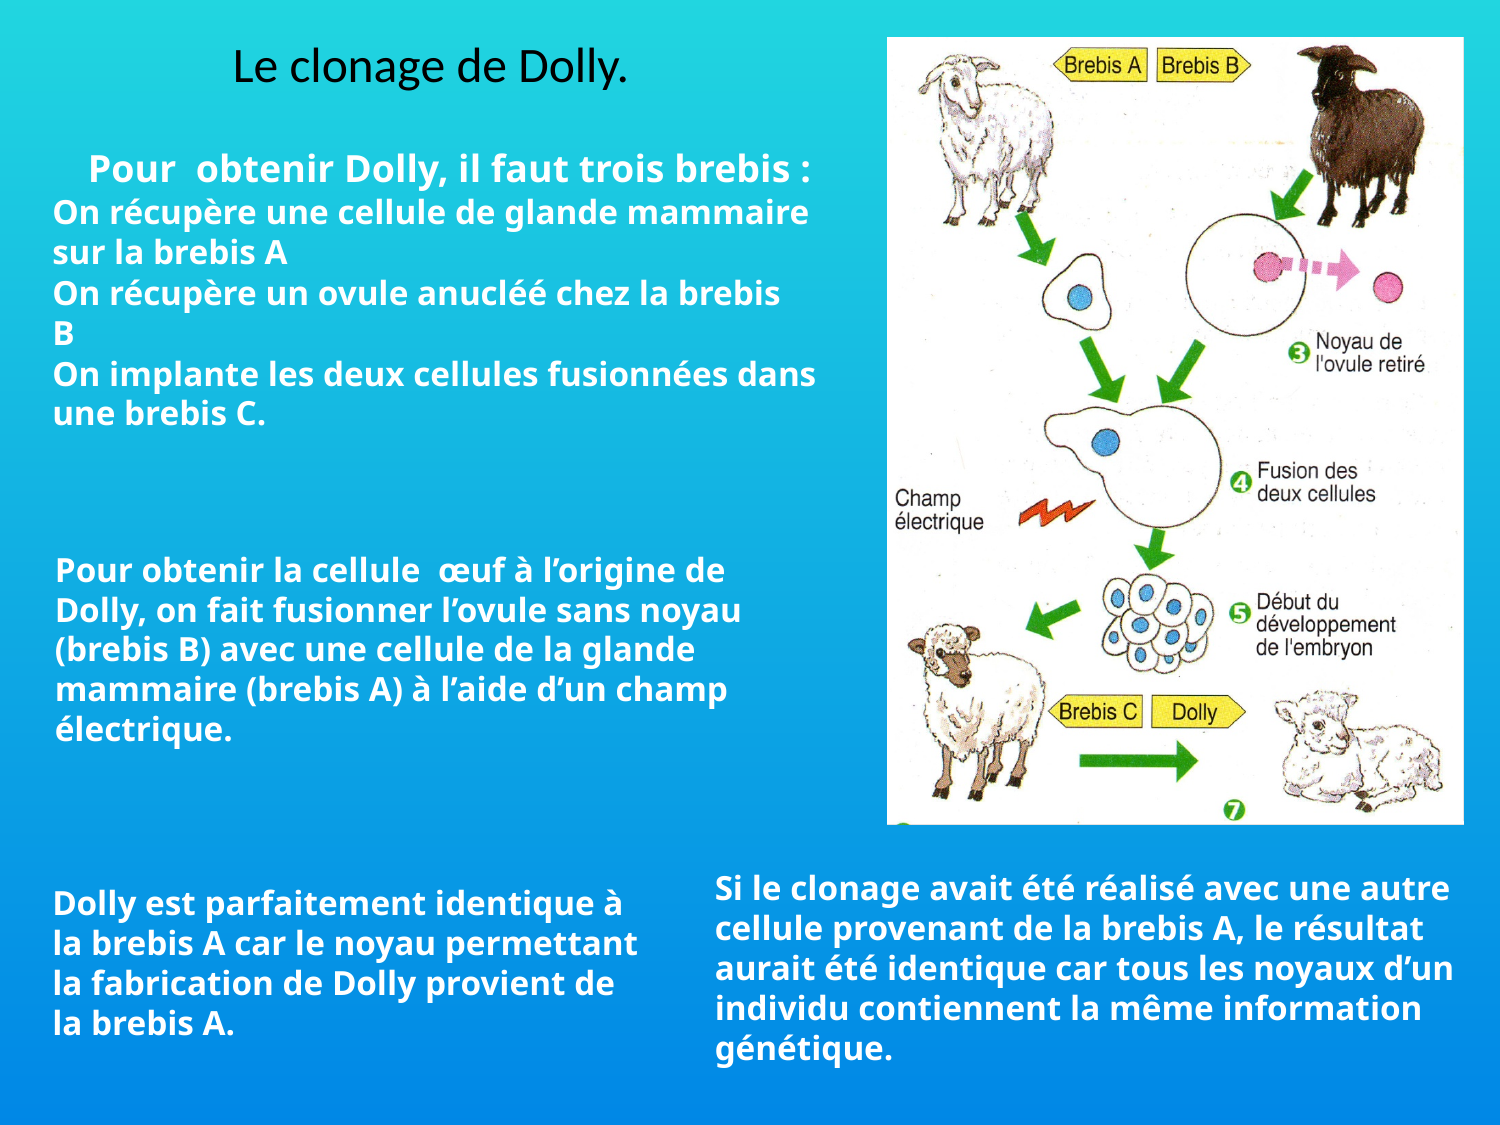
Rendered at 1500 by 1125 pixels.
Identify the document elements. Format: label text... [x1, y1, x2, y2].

text_box Si le clonage avait été réalisé avec une autre cellule provenant de la brebis A, le résultat aurait été identique car tous les noyaux d’un individu contiennent la même information génétique. [699, 859, 1475, 1075]
title Le clonage de Dolly. [24, 24, 838, 100]
text_box Pour obtenir Dolly, il faut trois brebis : On récupère une cellule de glande mammaire sur la brebis A On récupère un ovule anucléé chez la brebis B On implante les deux cellules fusionnées dans une brebis C. [37, 137, 863, 440]
picture [0, 37, 1500, 824]
text_box Dolly est parfaitement identique à la brebis A car le noyau permettant la fabrication de Dolly provient de la brebis A. [37, 874, 663, 1050]
text_box Pour obtenir la cellule œuf à l’origine de Dolly, on fait fusionner l’ovule sans noyau (brebis B) avec une cellule de la glande mammaire (brebis A) à l’aide d’un champ électrique. [40, 541, 815, 756]
